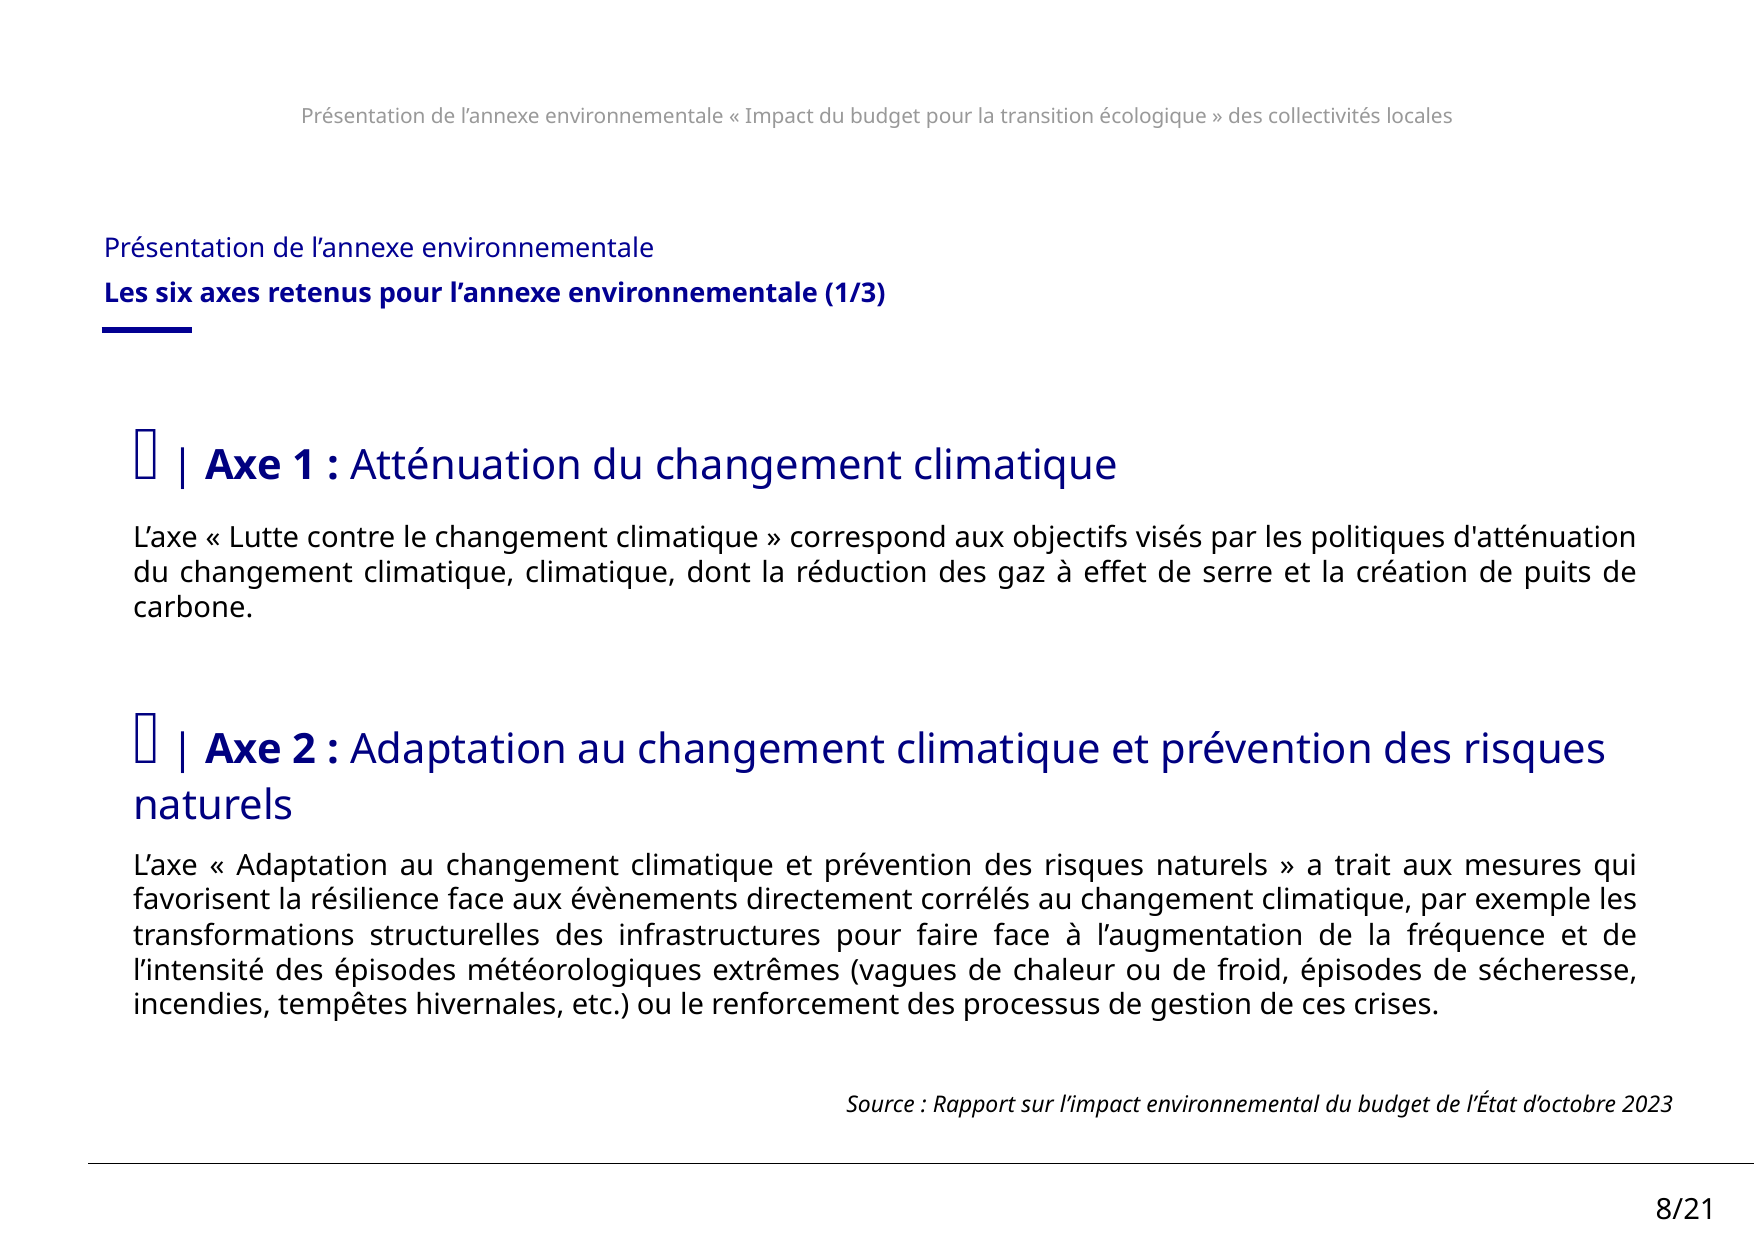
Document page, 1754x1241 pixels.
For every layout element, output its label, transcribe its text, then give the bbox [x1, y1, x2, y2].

text_box ü | Axe 1 : Atténuation du changement climatique L’axe « Lutte contre le changement climatique » correspond aux objectifs visés par les politiques d'atténuation du changement climatique, climatique, dont la réduction des gaz à effet de serre et la création de puits de carbone. Ý | Axe 2 : Adaptation au changement climatique et prévention des risques naturels L’axe « Adaptation au changement climatique et prévention des risques naturels » a trait aux mesures qui favorisent la résilience face aux évènements directement corrélés au changement climatique, par exemple les transformations structurelles des infrastructures pour faire face à l’augmentation de la fréquence et de l’intensité des épisodes météorologiques extrêmes (vagues de chaleur ou de froid, épisodes de sécheresse, incendies, tempêtes hivernales, etc.) ou le renforcement des processus de gestion de ces crises. [118, 389, 1654, 1092]
text_box Présentation de l’annexe environnementale « Impact du budget pour la transition écologique » des collectivités locales [267, 82, 1487, 143]
text_box <numéro>/21 [1515, 1181, 1732, 1237]
text_box Source : Rapport sur l’impact environnemental du budget de l’État d’octobre 2023 [555, 1080, 1689, 1124]
text_box Présentation de l’annexe environnementale Les six axes retenus pour l’annexe environnementale (1/3) [88, 208, 1489, 323]
